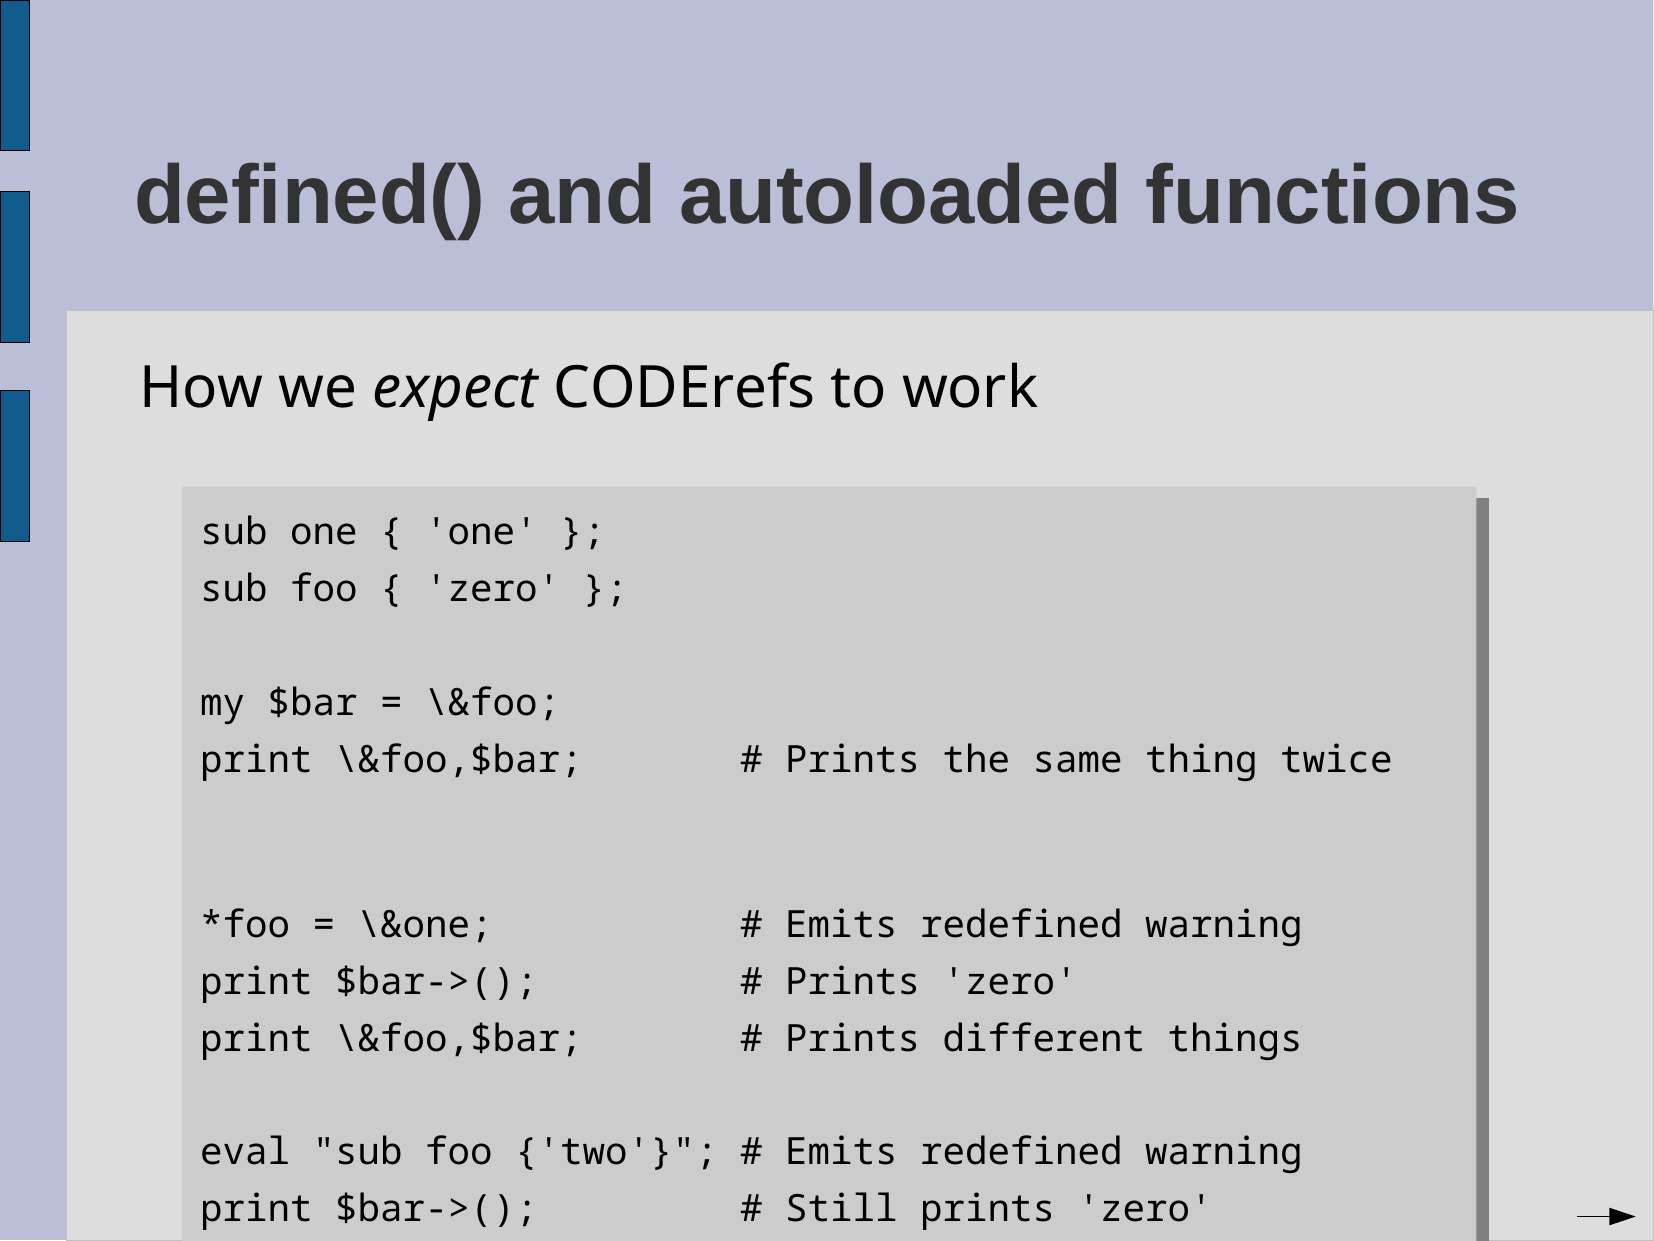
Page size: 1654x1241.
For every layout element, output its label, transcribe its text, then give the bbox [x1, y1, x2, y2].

list How we expect CODErefs to work [121, 344, 1534, 1127]
title defined() and autoloaded functions [121, 91, 1534, 299]
text_box sub one { 'one' }; sub foo { 'zero' }; my $bar = \&foo; print \&foo,$bar; # Prints the same thing twice *foo = \&one; # Emits redefined warning print $bar->(); # Prints 'zero' print \&foo,$bar; # Prints different things eval "sub foo {'two'}"; # Emits redefined warning print $bar->(); # Still prints 'zero' print 0+defined(&$bar); # Prints 1 [182, 486, 1477, 1182]
